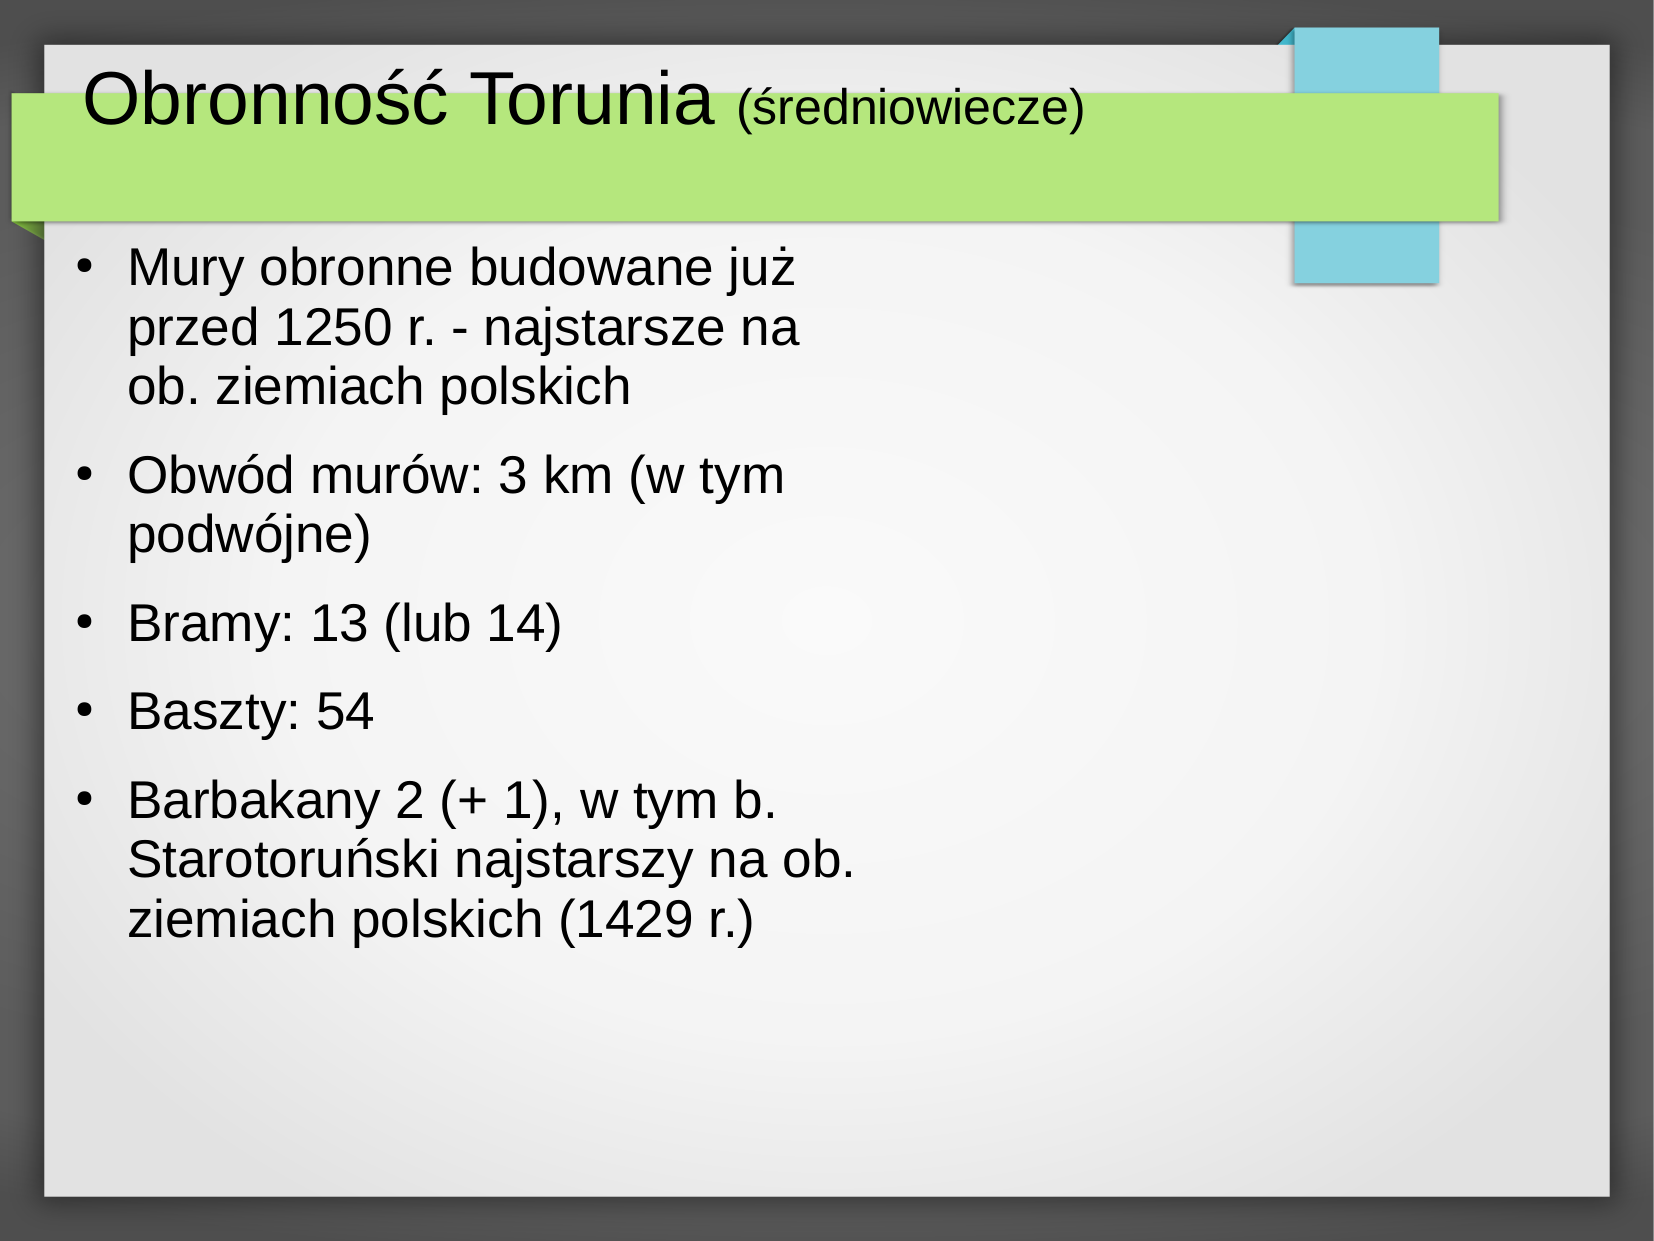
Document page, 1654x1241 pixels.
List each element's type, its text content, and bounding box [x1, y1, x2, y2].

title Obronność Torunia (średniowiecze) [82, 0, 1571, 201]
list Mury obronne budowane już przed 1250 r. - najstarsze na ob. ziemiach polskich Obwód murów: 3 km (w tym podwójne) Bramy: 13 (lub 14) Baszty: 54 Barbakany 2 (+ 1), w tym b. Starotoruński najstarszy na ob. ziemiach polskich (1429 r.) [57, 237, 863, 957]
picture [0, 0, 1654, 1241]
